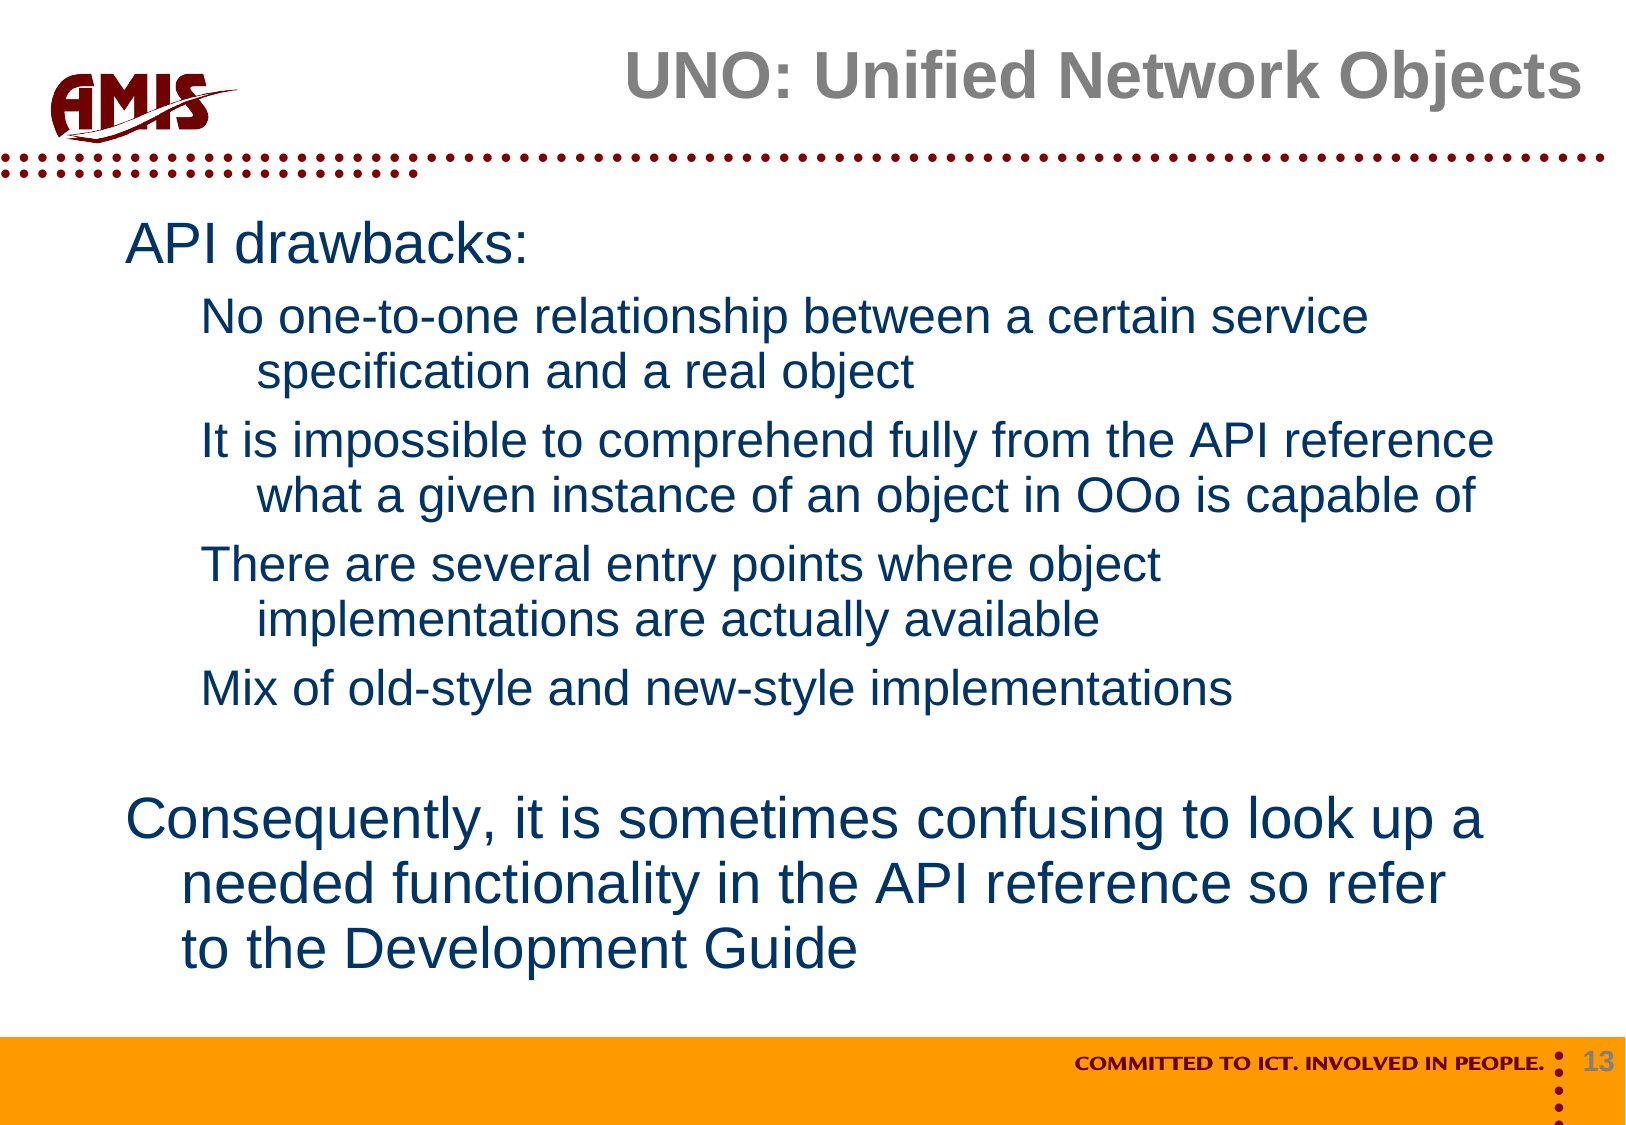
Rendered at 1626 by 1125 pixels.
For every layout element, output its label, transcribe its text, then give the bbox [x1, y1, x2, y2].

picture [50, 73, 238, 144]
list API drawbacks: No one-to-one relationship between a certain service specification and a real object It is impossible to comprehend fully from the API reference what a given instance of an object in OOo is capable of There are several entry points where object implementations are actually available Mix of old-style and new-style implementations Consequently, it is sometimes confusing to look up a needed functionality in the API reference so refer to the Development Guide [124, 210, 1500, 1061]
title UNO: Unified Network Objects [262, 27, 1585, 123]
picture [1074, 1055, 1544, 1071]
